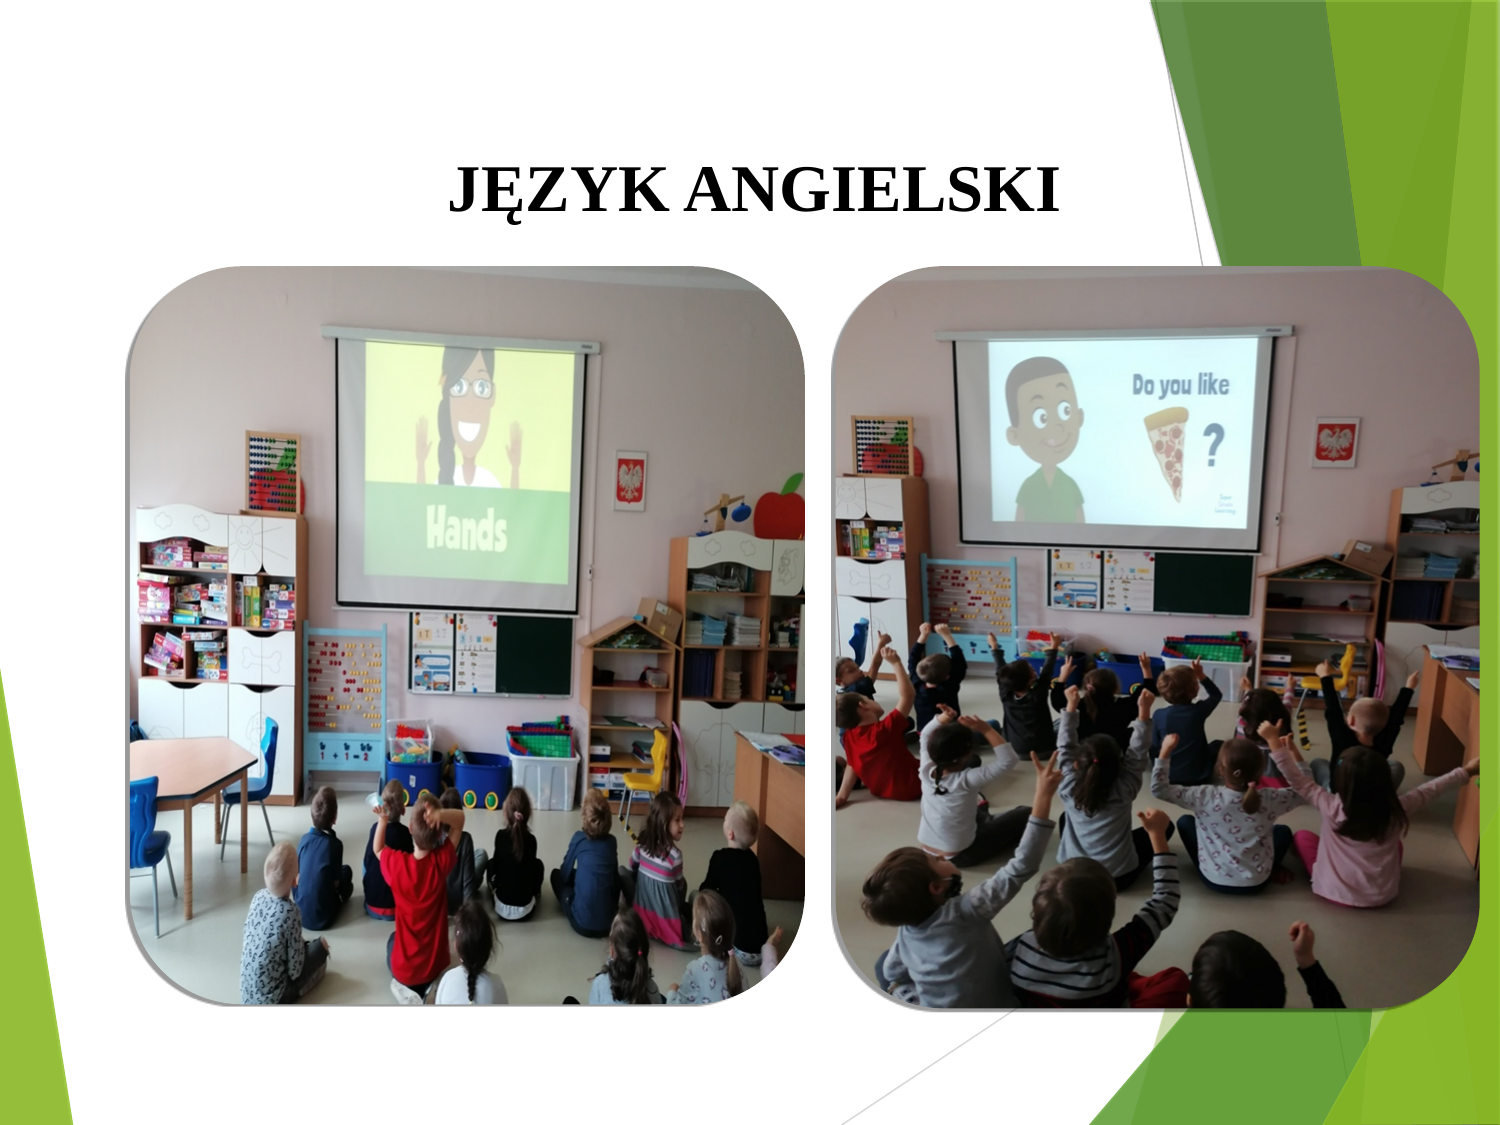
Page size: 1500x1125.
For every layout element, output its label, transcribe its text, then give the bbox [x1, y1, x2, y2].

title JĘZYK ANGIELSKI [88, 137, 1439, 396]
text_box [835, 266, 1480, 1009]
text_box [129, 266, 805, 1005]
